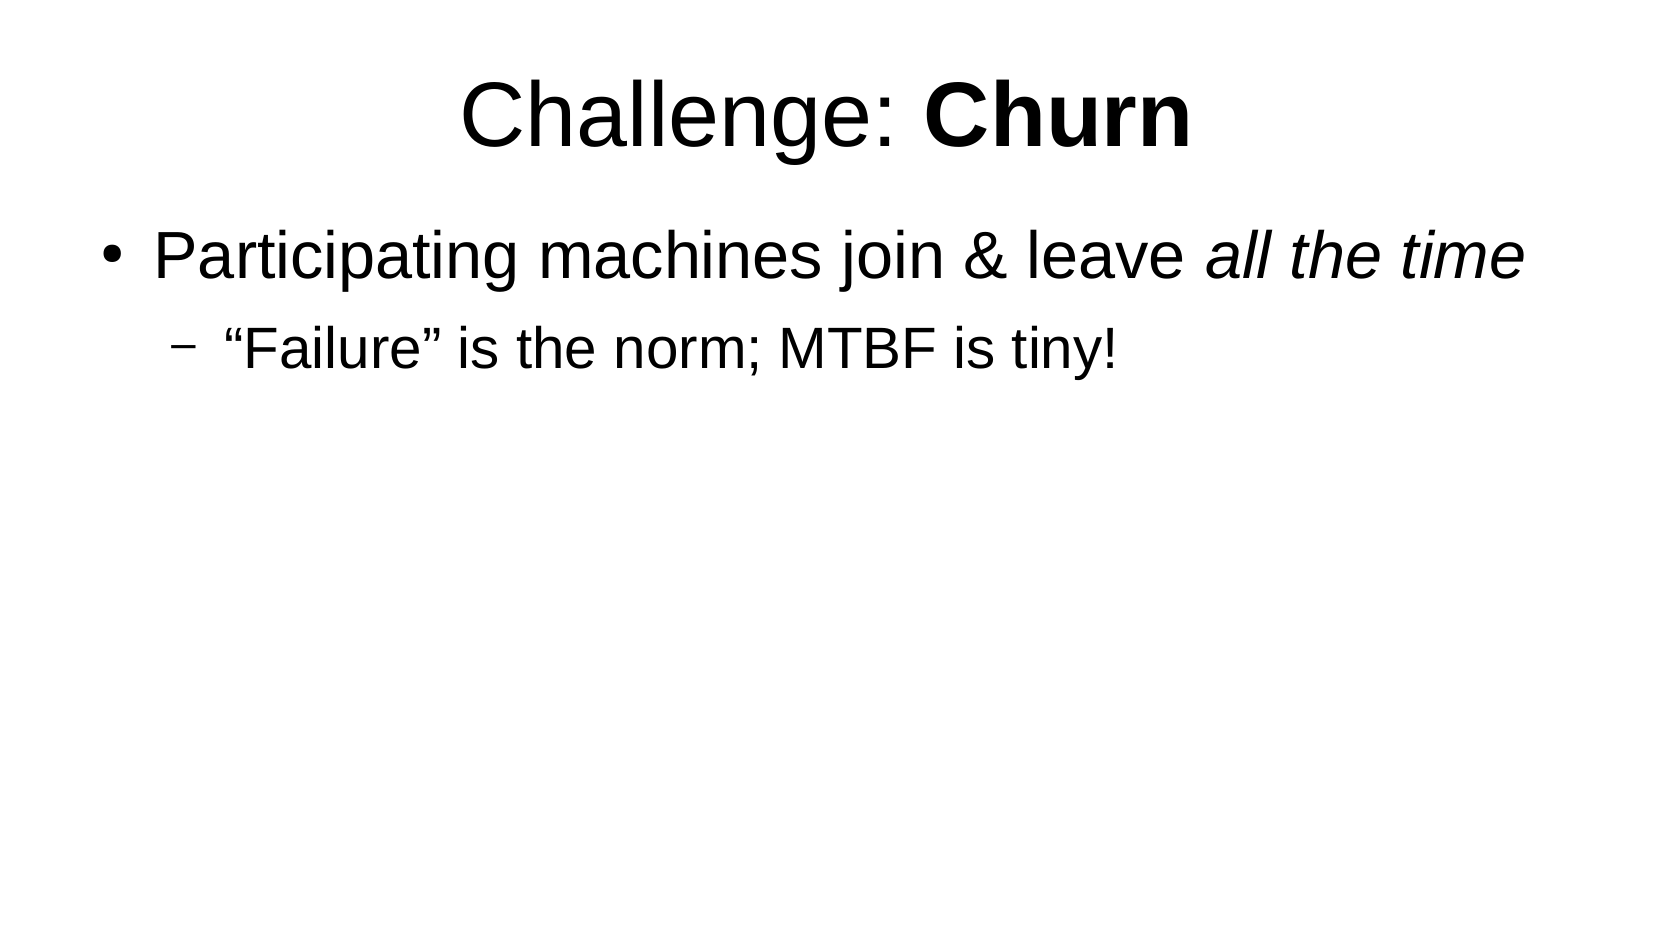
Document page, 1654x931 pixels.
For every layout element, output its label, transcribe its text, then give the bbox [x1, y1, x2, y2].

title Challenge: Churn [82, 37, 1571, 193]
list Participating machines join & leave all the time “Failure” is the norm; MTBF is tiny! [82, 217, 1571, 758]
